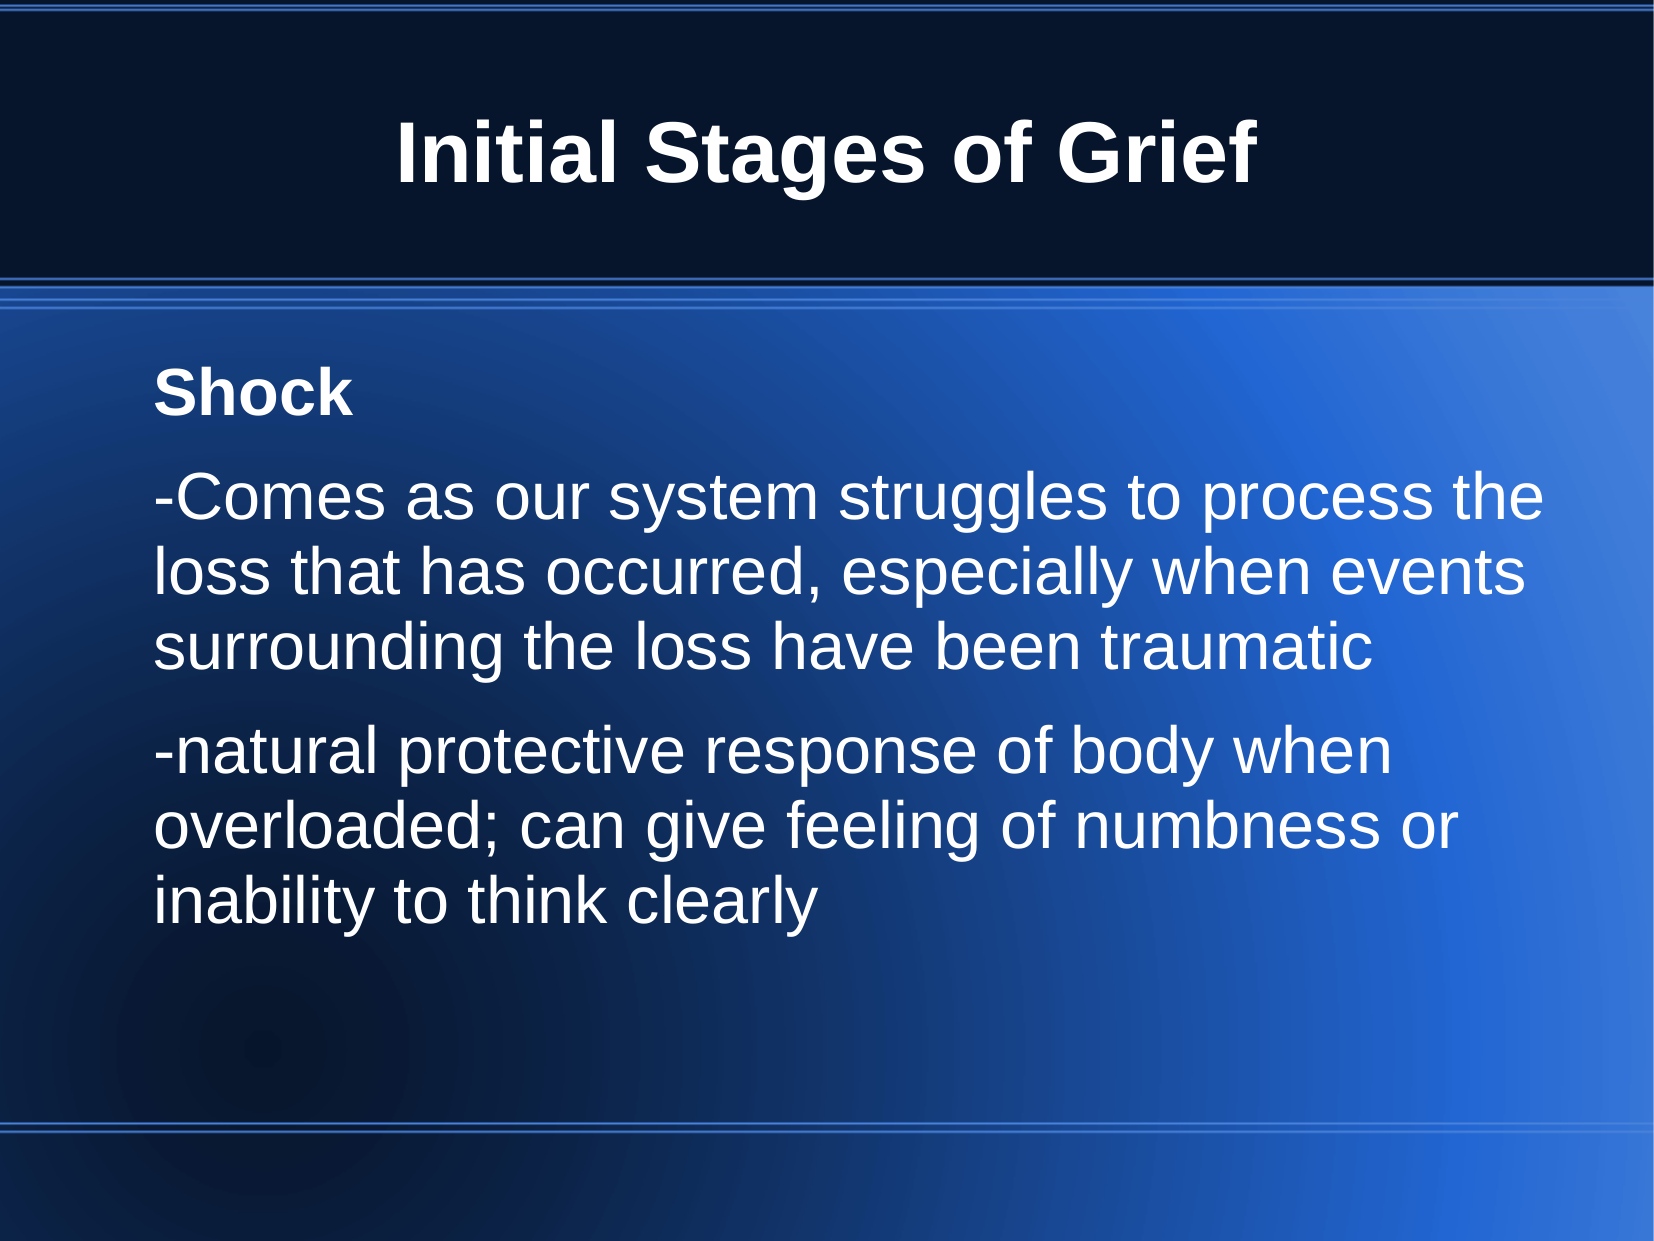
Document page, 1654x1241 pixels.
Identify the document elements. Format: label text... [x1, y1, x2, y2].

list Shock -Comes as our system struggles to process the loss that has occurred, especially when events surrounding the loss have been traumatic -natural protective response of body when overloaded; can give feeling of numbness or inability to think clearly [82, 355, 1571, 1147]
title Initial Stages of Grief [82, 49, 1571, 257]
picture [0, 0, 1654, 1241]
